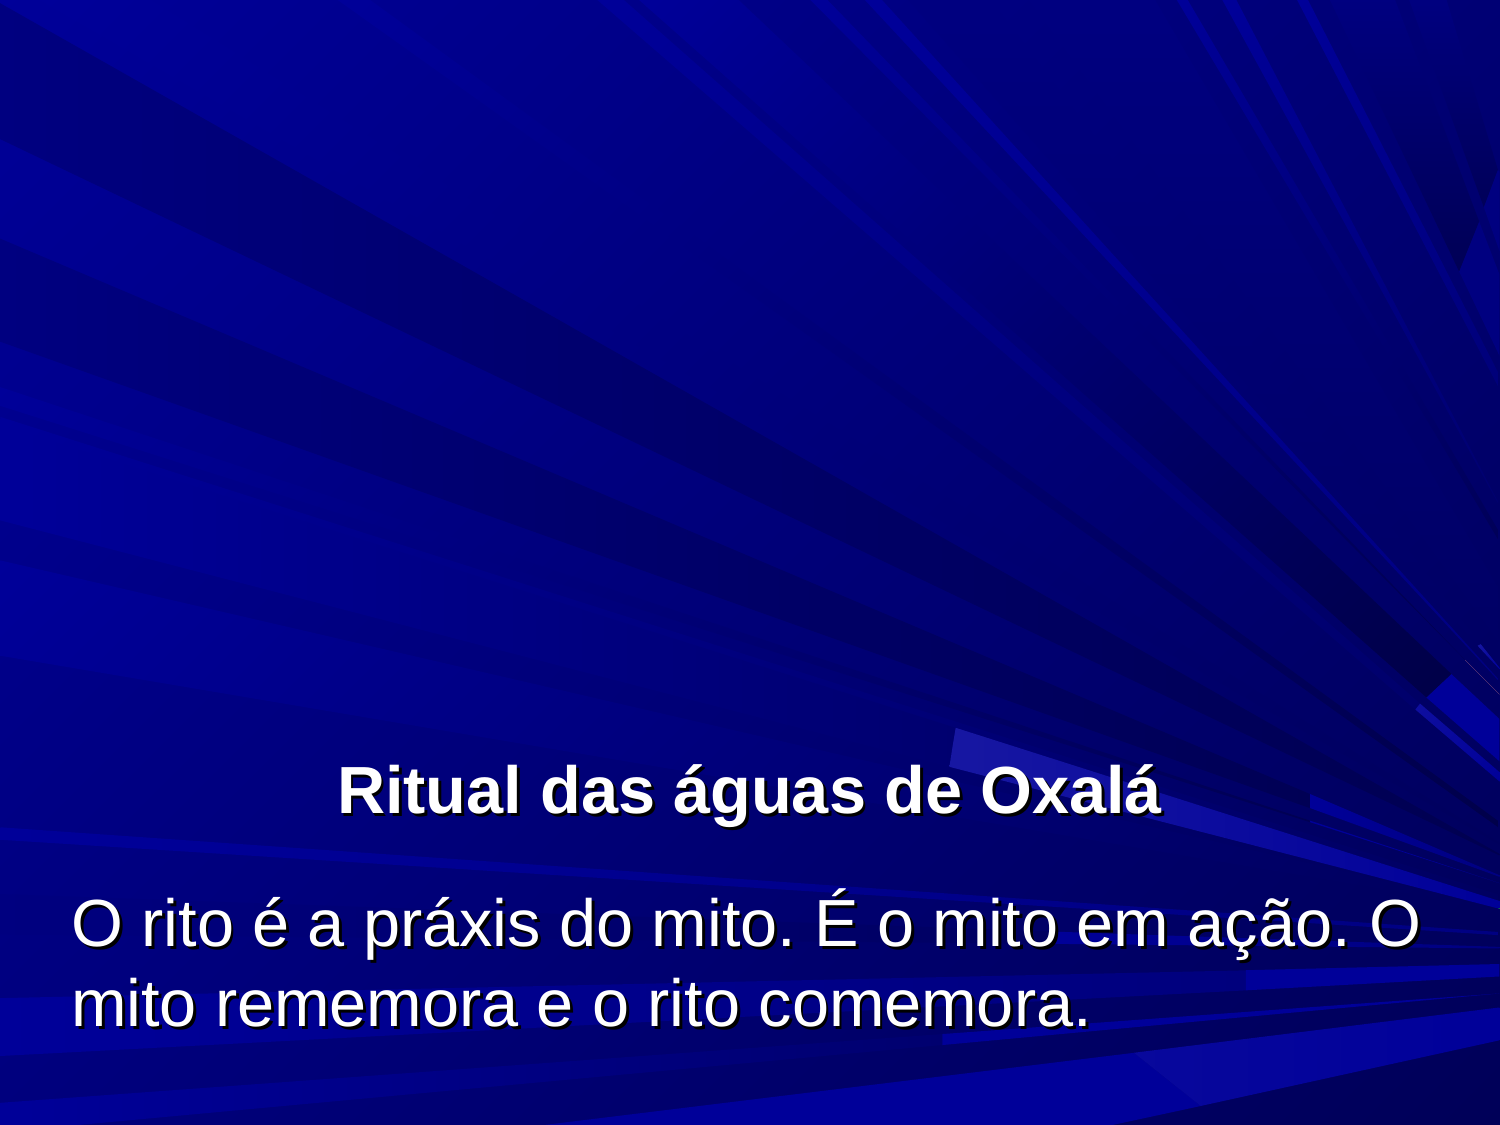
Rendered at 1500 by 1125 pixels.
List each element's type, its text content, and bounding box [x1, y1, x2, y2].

list Ritual das águas de Oxalá O rito é a práxis do mito. É o mito em ação. O mito rememora e o rito comemora. [0, 739, 1500, 1125]
